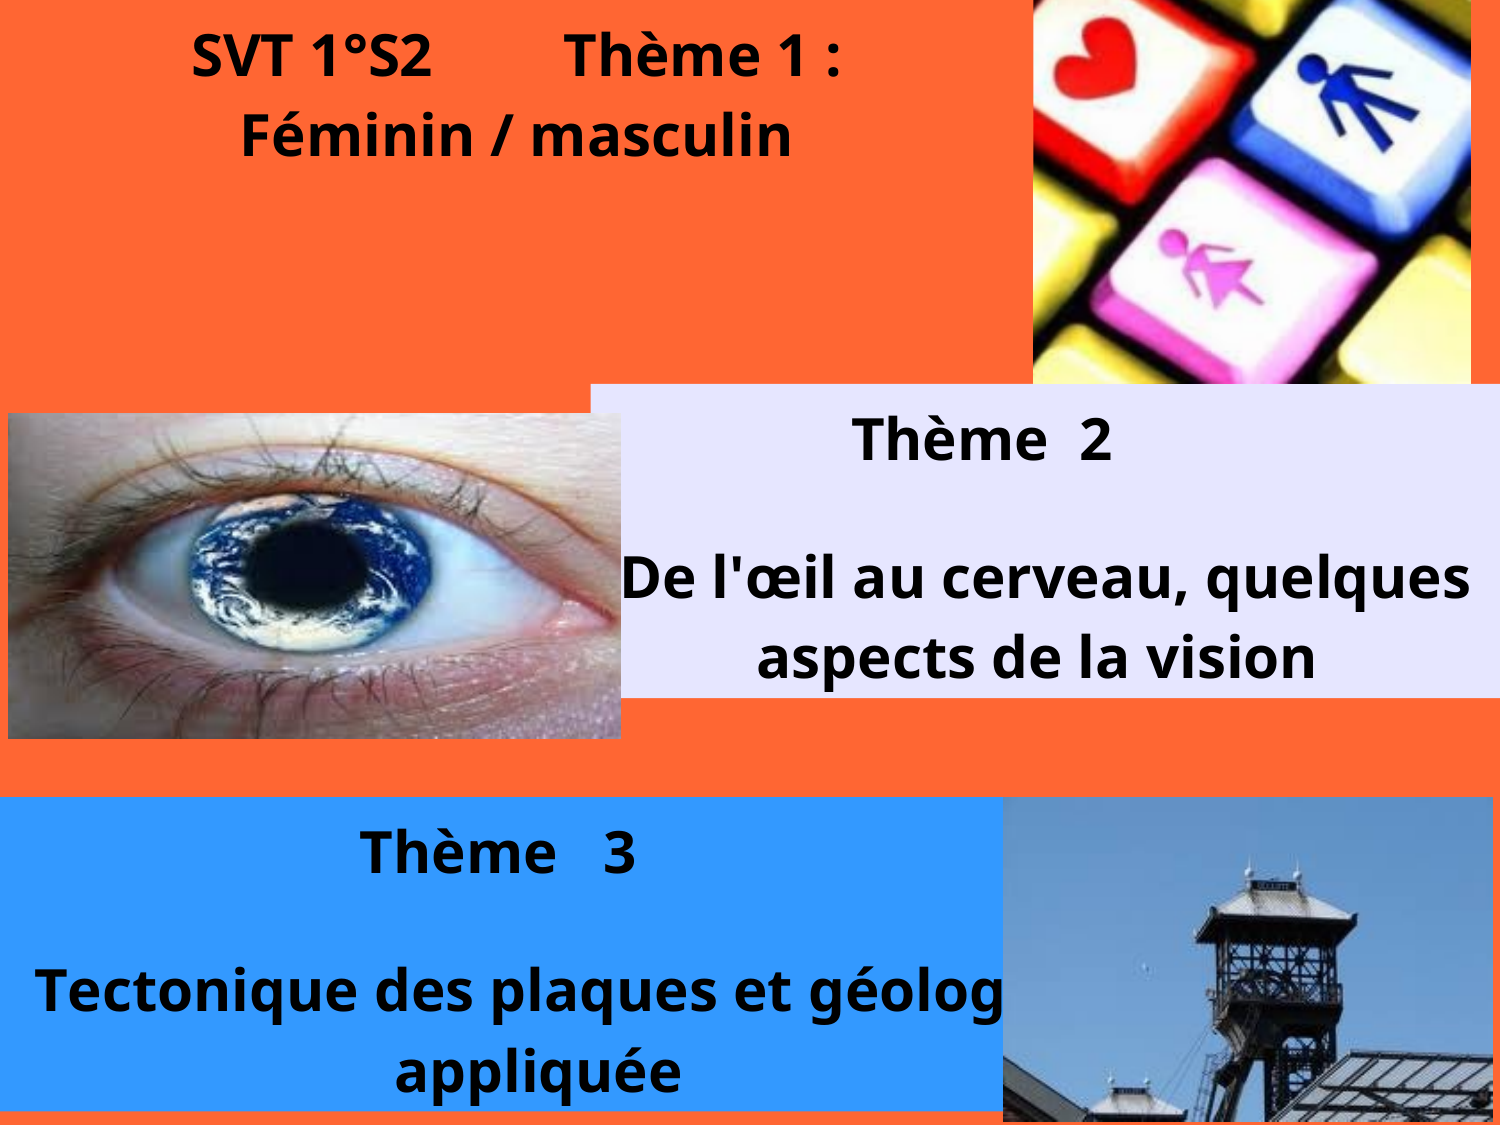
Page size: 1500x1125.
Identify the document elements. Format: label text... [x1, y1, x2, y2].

picture [1003, 797, 1493, 1123]
picture [8, 413, 621, 739]
text_box Thème 2 De l'œil au cerveau, quelques aspects de la vision [590, 383, 1500, 699]
text_box SVT 1°S2 Thème 1 : Féminin / masculin [0, 0, 1034, 177]
text_box Thème 3 Tectonique des plaques et géologie appliquée [0, 797, 1003, 1112]
picture [1033, 0, 1471, 384]
